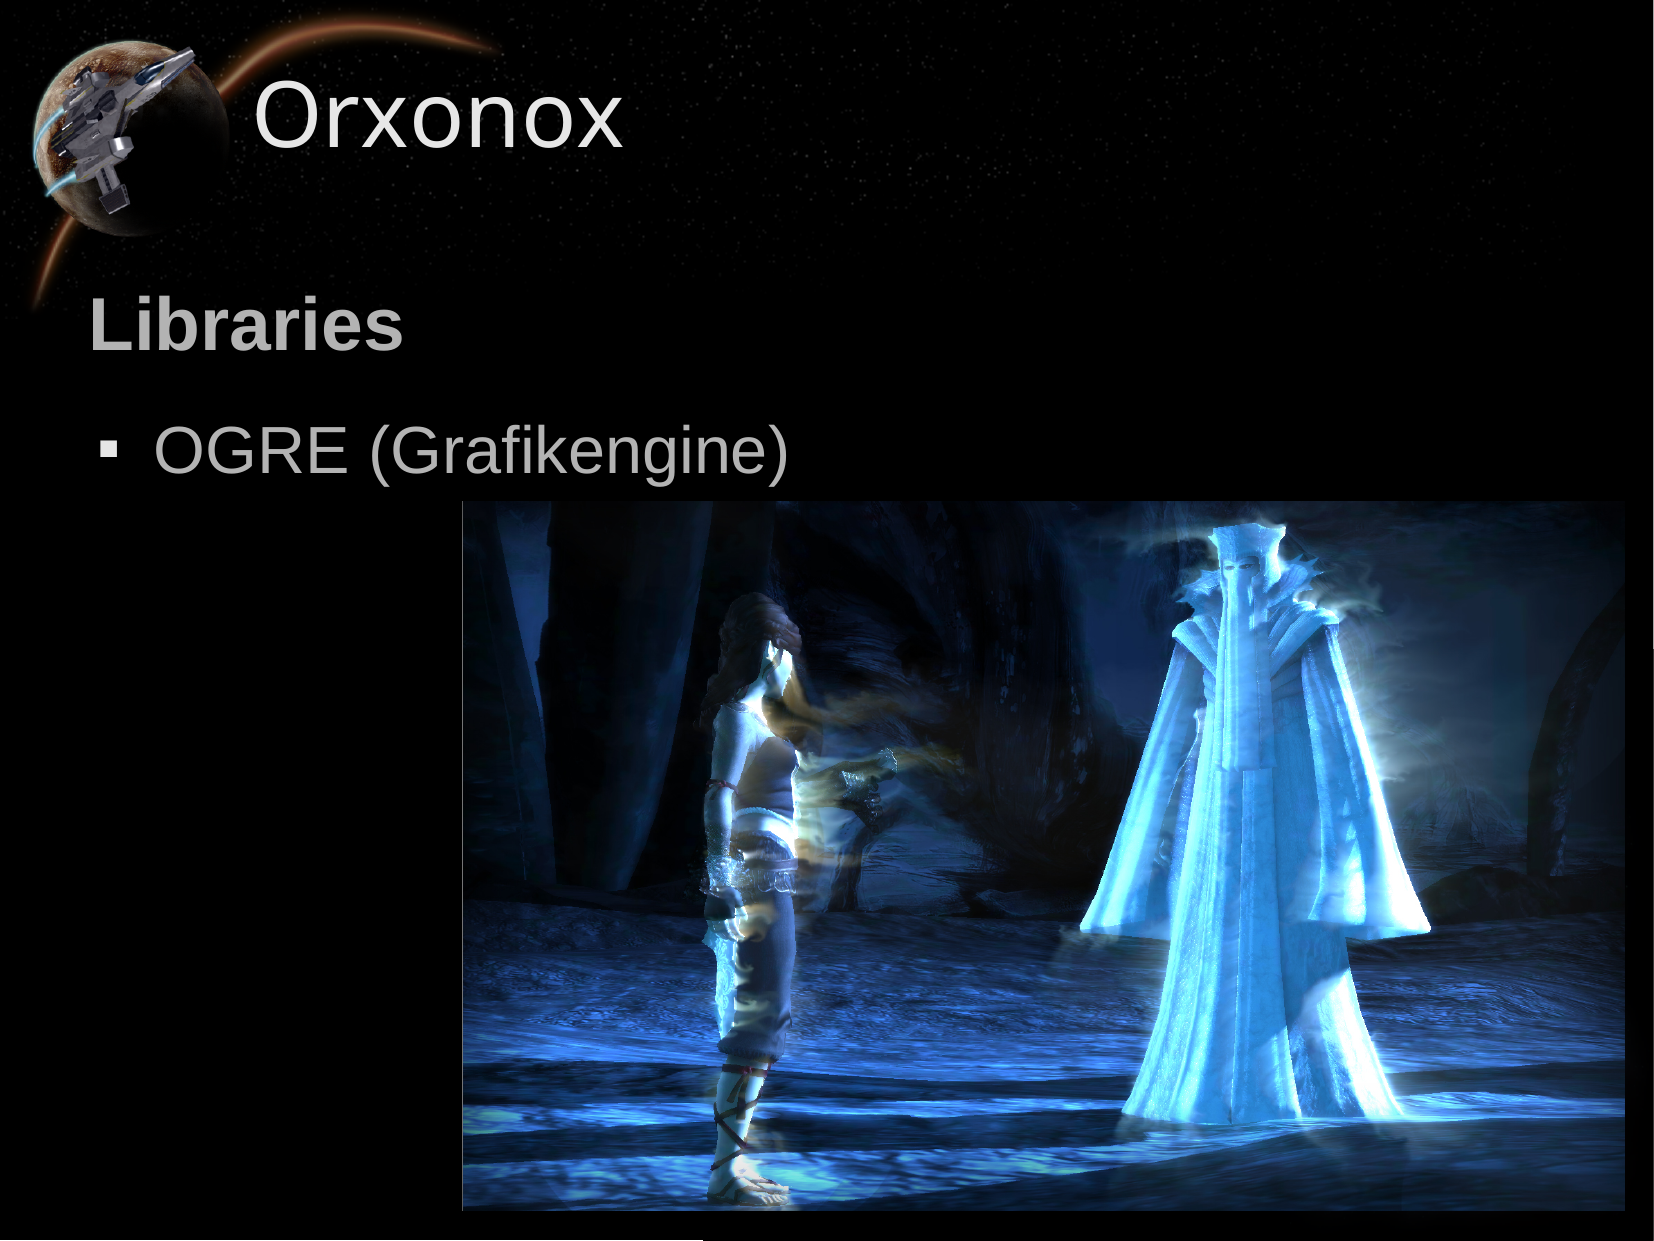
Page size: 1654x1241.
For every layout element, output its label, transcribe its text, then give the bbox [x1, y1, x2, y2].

list OGRE (Grafikengine) [82, 413, 1571, 1133]
picture [0, 0, 1607, 443]
title Libraries [88, 265, 1577, 384]
picture [462, 501, 1654, 1241]
